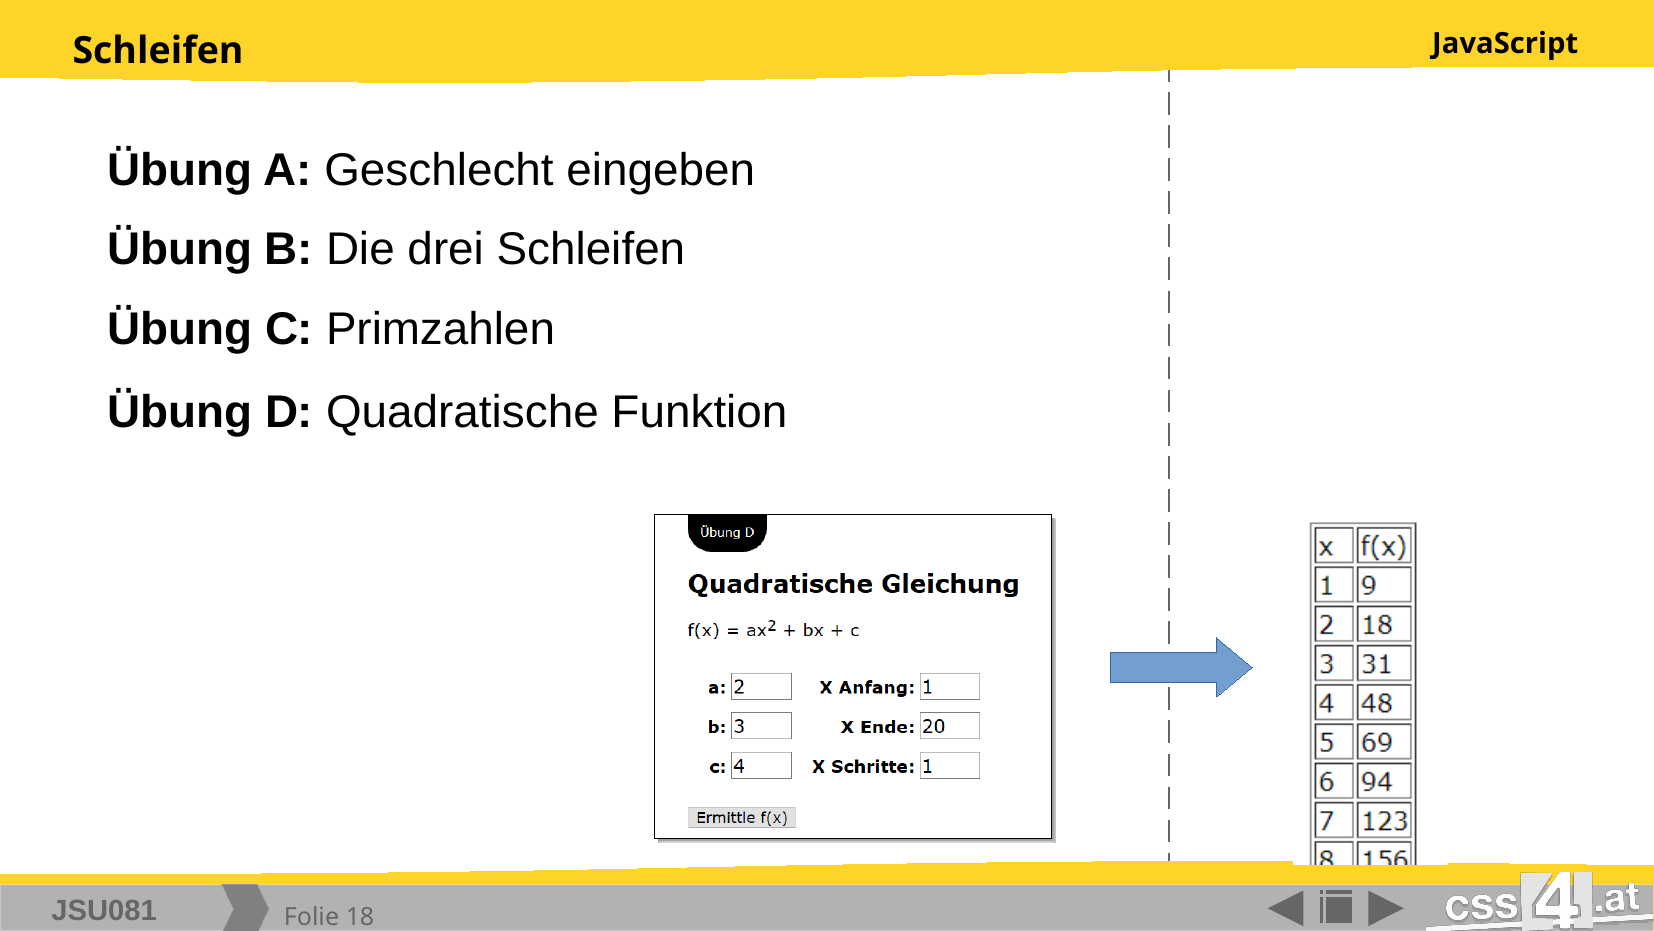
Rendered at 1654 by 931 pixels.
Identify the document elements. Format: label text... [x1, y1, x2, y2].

text_box Übung C: Primzahlen [92, 295, 620, 362]
text_box Übung B: Die drei Schleifen [92, 215, 701, 282]
text_box Übung D: Quadratische Funktion [92, 378, 816, 445]
text_box [0, 0, 1654, 83]
text_box Folie <Foliennummer> [269, 891, 542, 931]
text_box JSU081 [36, 886, 209, 931]
picture [654, 514, 1052, 839]
text_box [0, 861, 1654, 931]
text_box [1110, 637, 1253, 697]
text_box Schleifen [57, 16, 416, 69]
text_box Übung A: Geschlecht eingeben [92, 136, 783, 203]
picture [1426, 872, 1654, 931]
text_box JavaScript [1417, 15, 1607, 60]
picture [1293, 507, 1448, 865]
